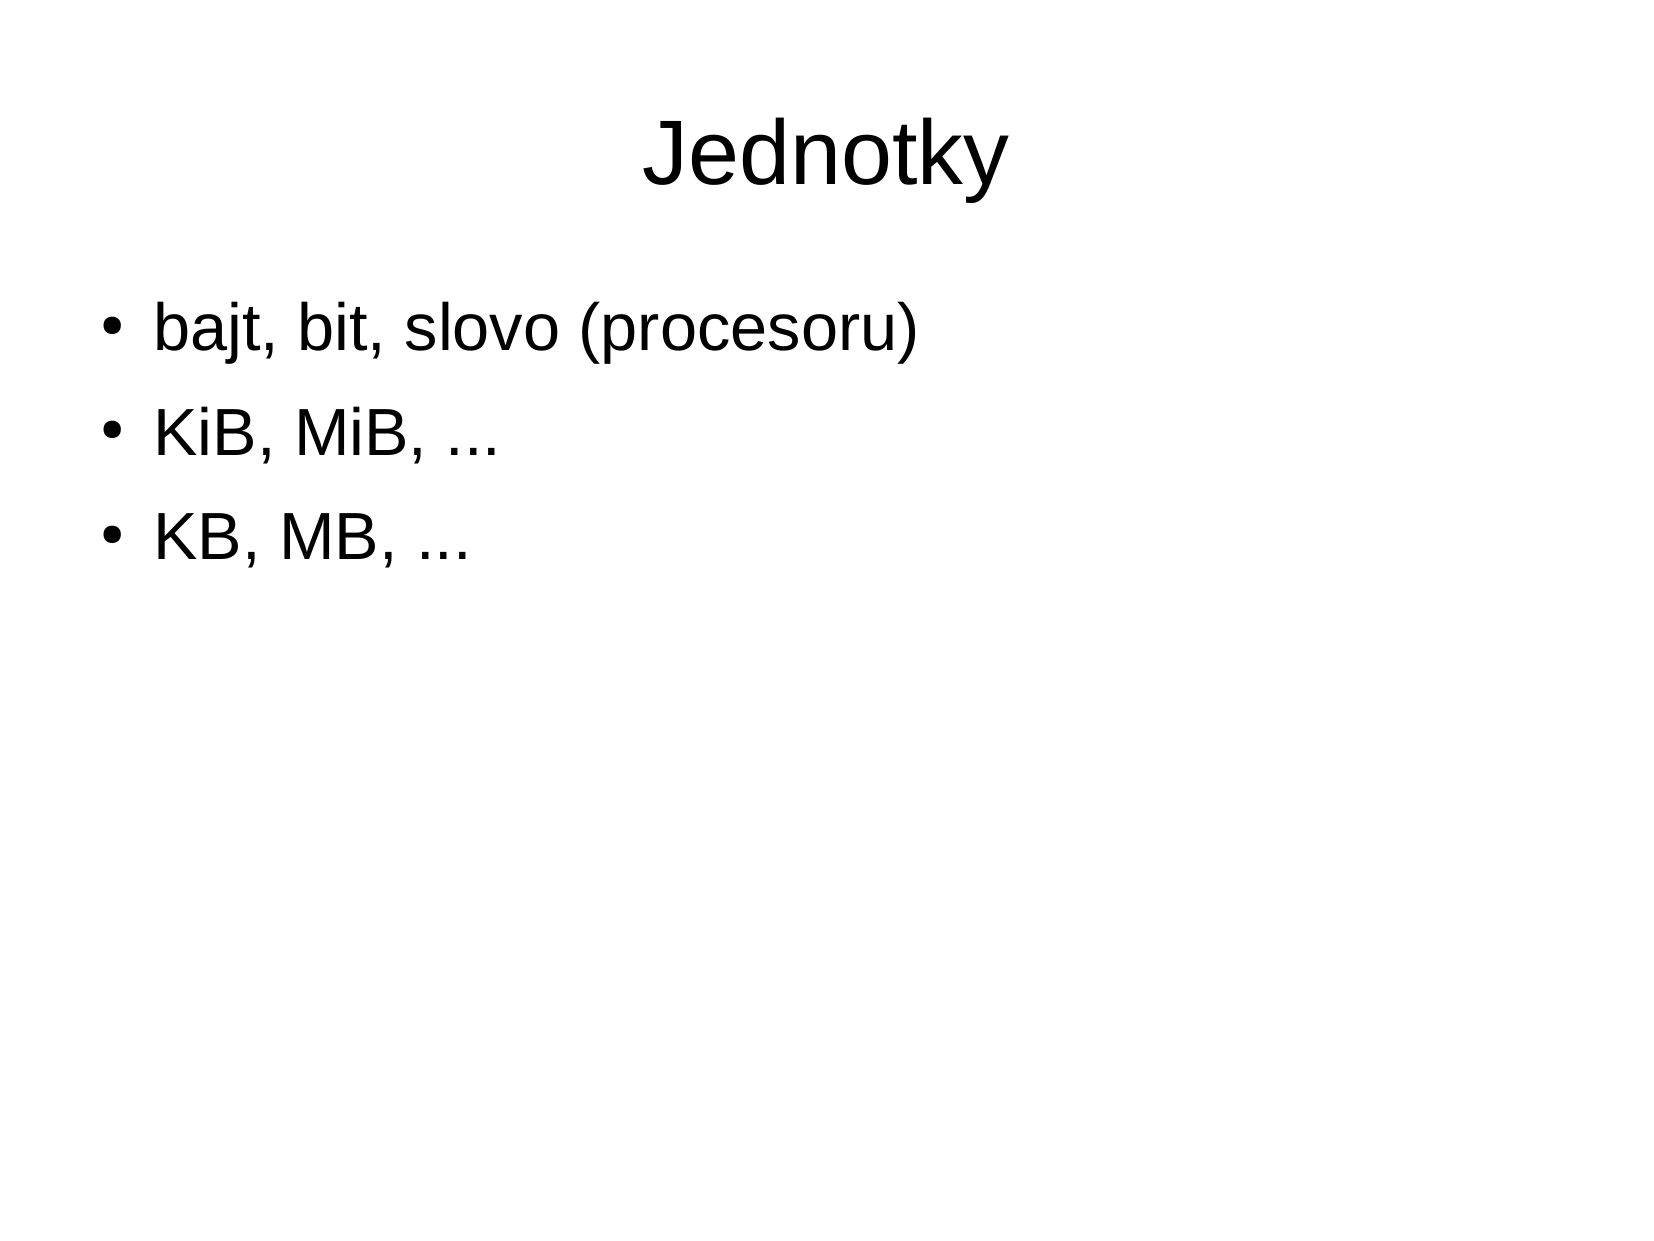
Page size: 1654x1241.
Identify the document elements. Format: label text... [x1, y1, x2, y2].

title Jednotky [82, 49, 1571, 257]
list bajt, bit, slovo (procesoru) KiB, MiB, ... KB, MB, ... [82, 290, 1571, 1010]
